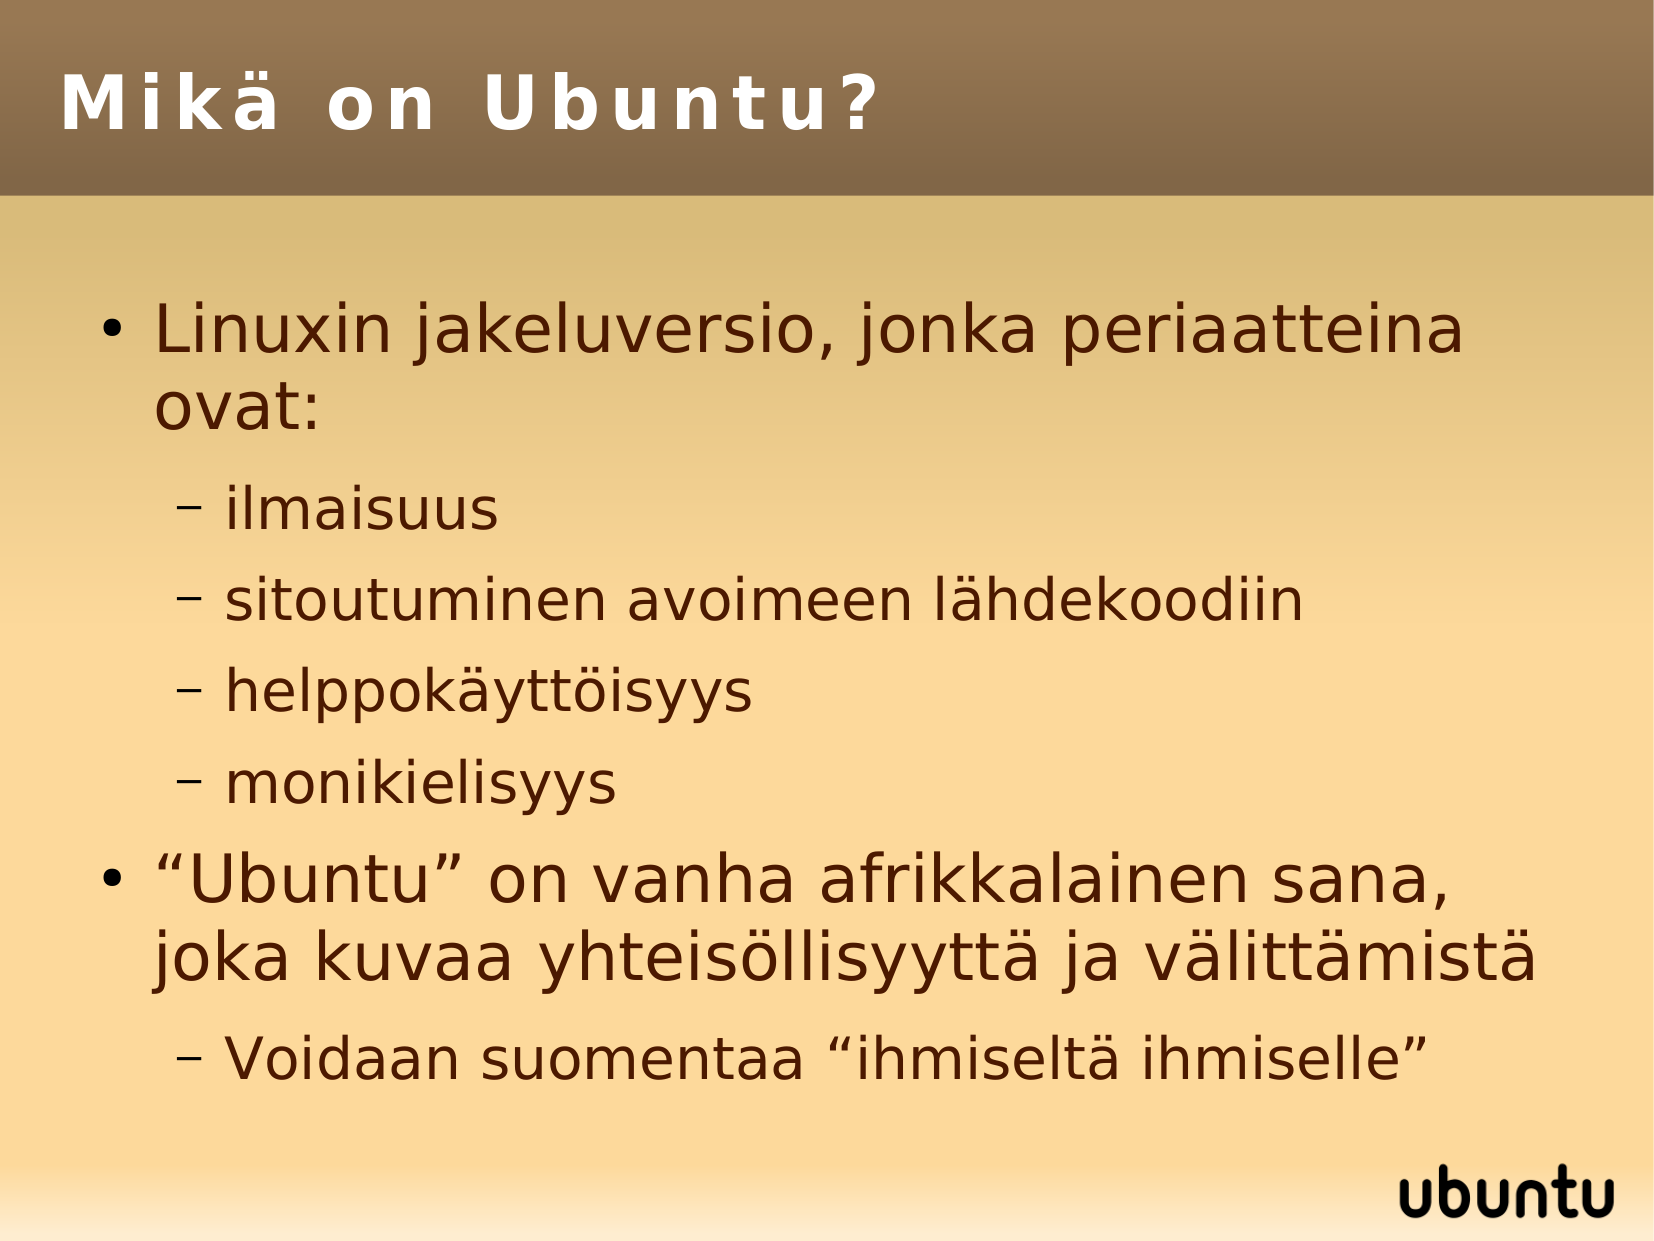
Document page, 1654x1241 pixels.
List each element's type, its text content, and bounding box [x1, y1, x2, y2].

title Mikä on Ubuntu? [59, 29, 1595, 178]
list Linuxin jakeluversio, jonka periaatteina ovat: ilmaisuus sitoutuminen avoimeen lähdekoodiin helppokäyttöisyys monikielisyys “Ubuntu” on vanha afrikkalainen sana, joka kuvaa yhteisöllisyyttä ja välittämistä Voidaan suomentaa “ihmiseltä ihmiselle” [82, 290, 1571, 1109]
picture [0, 0, 1654, 1241]
